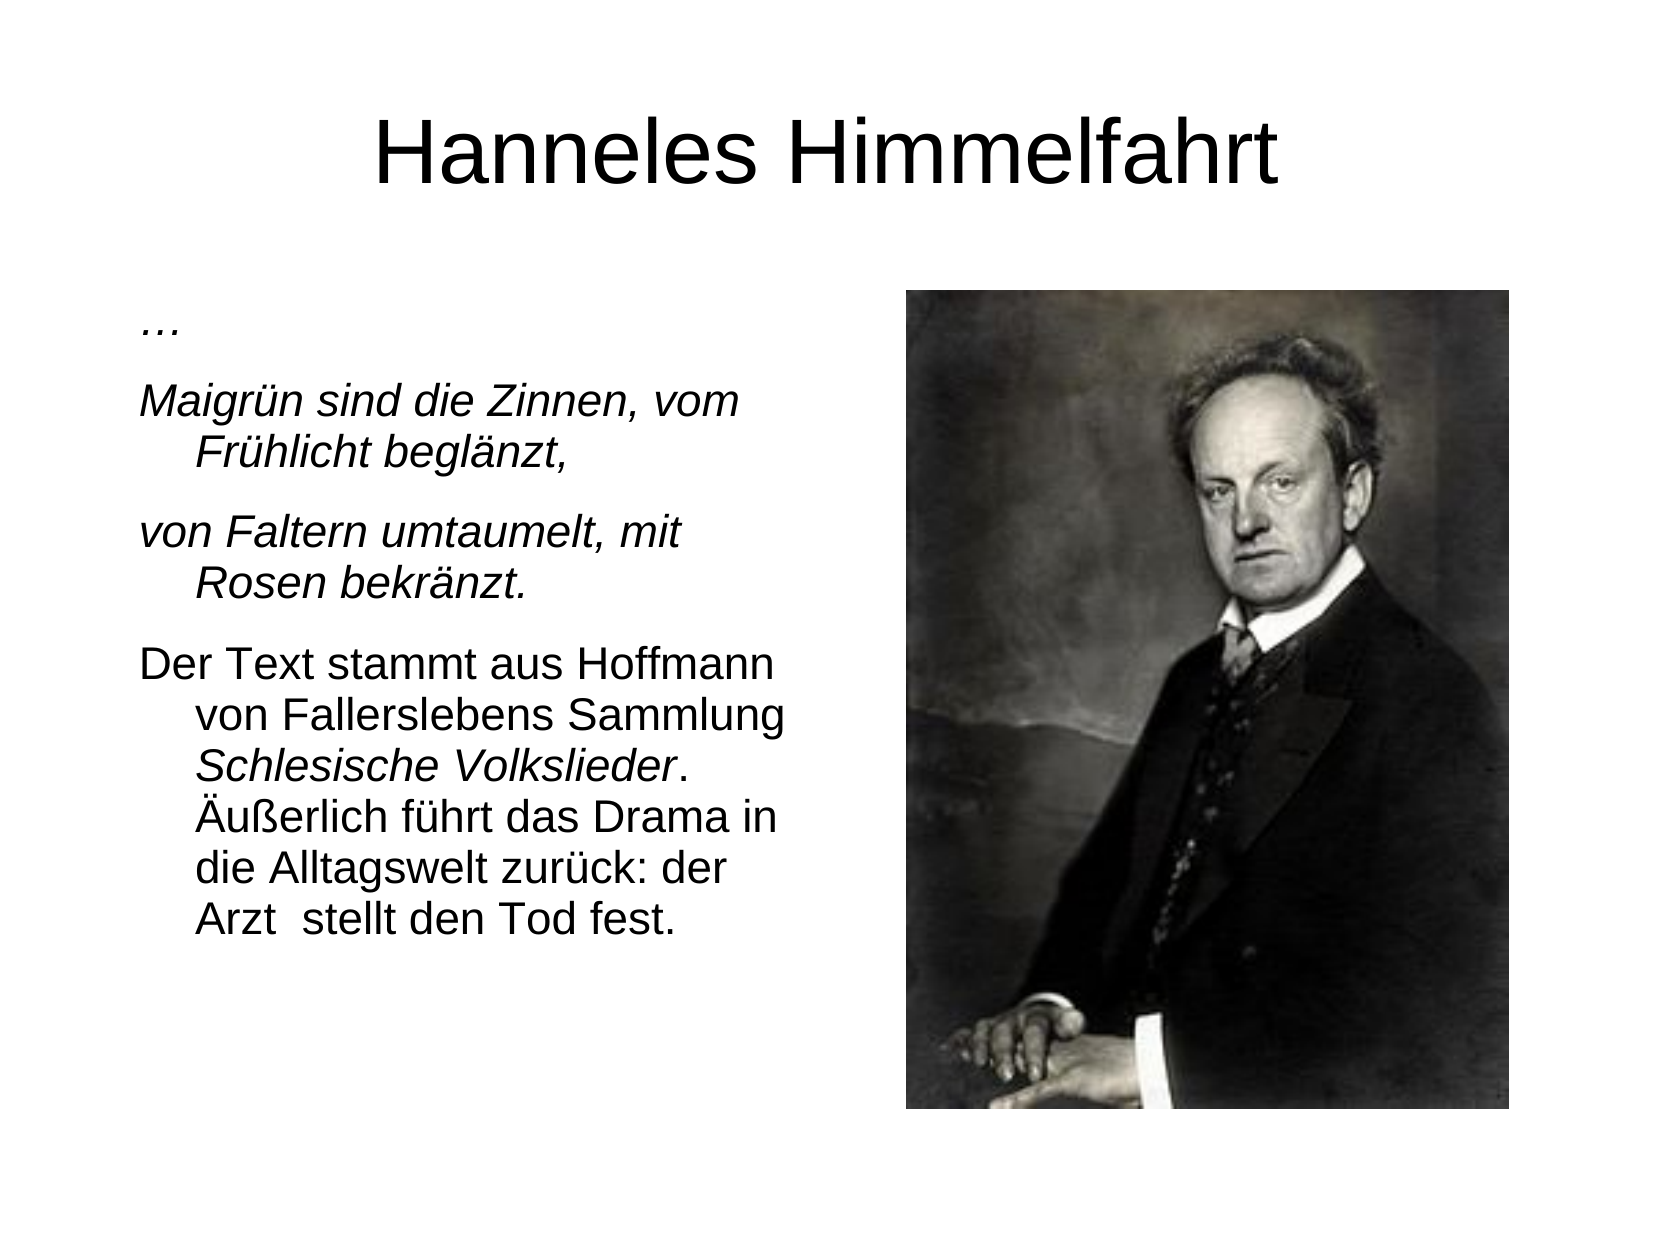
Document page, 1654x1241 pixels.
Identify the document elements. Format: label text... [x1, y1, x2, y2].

list … Maigrün sind die Zinnen, vom Frühlicht beglänzt, von Faltern umtaumelt, mit Rosen bekränzt. Der Text stammt aus Hoffmann von Fallerslebens Sammlung Schlesische Volkslieder. Äußerlich führt das Drama in die Alltagswelt zurück: der Arzt stellt den Tod fest. [82, 290, 809, 1188]
title Hanneles Himmelfahrt [82, 49, 1571, 257]
picture [906, 290, 1509, 1109]
